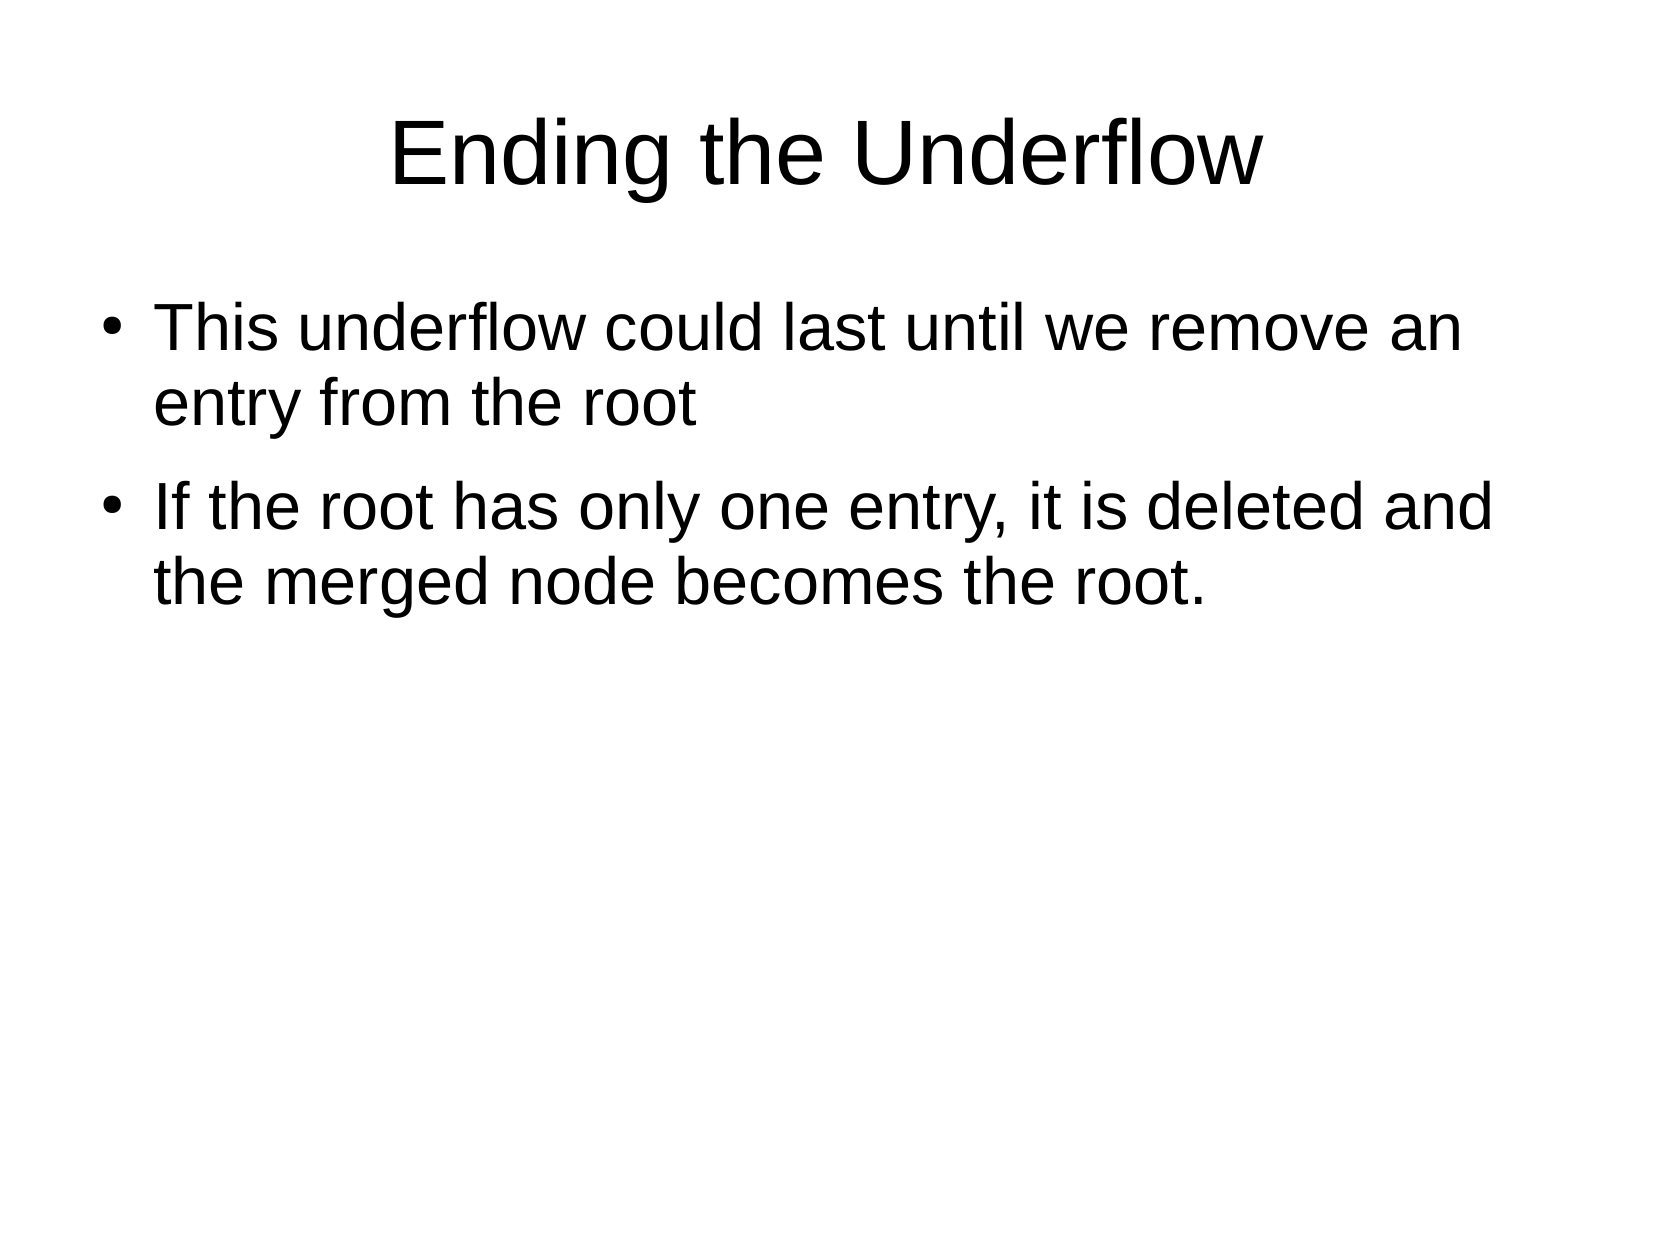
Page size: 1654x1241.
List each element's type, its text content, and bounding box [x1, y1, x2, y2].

list This underflow could last until we remove an entry from the root If the root has only one entry, it is deleted and the merged node becomes the root. [82, 290, 1571, 1094]
title Ending the Underflow [82, 49, 1571, 257]
